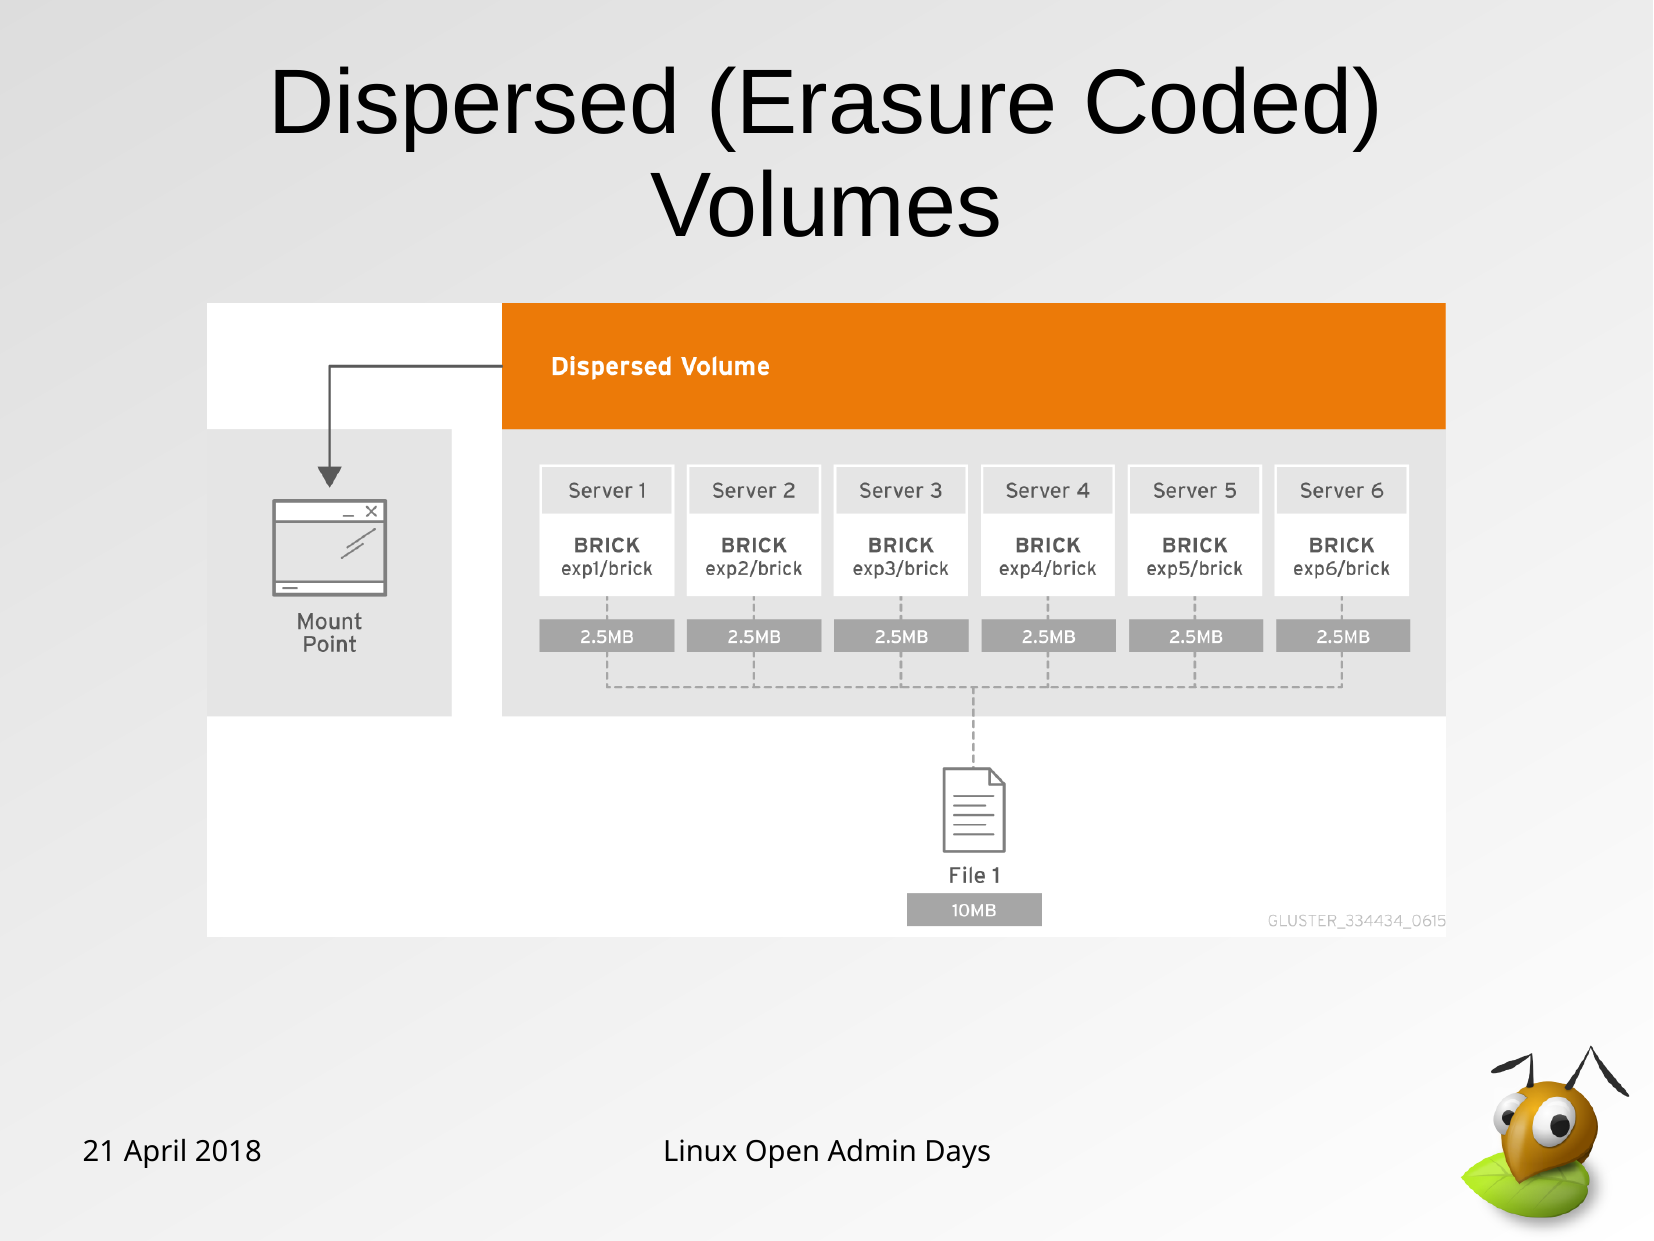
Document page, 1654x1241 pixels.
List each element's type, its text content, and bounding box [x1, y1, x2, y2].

title Dispersed (Erasure Coded) Volumes [82, 49, 1571, 257]
picture [1432, 1037, 1653, 1241]
picture [207, 303, 1446, 937]
